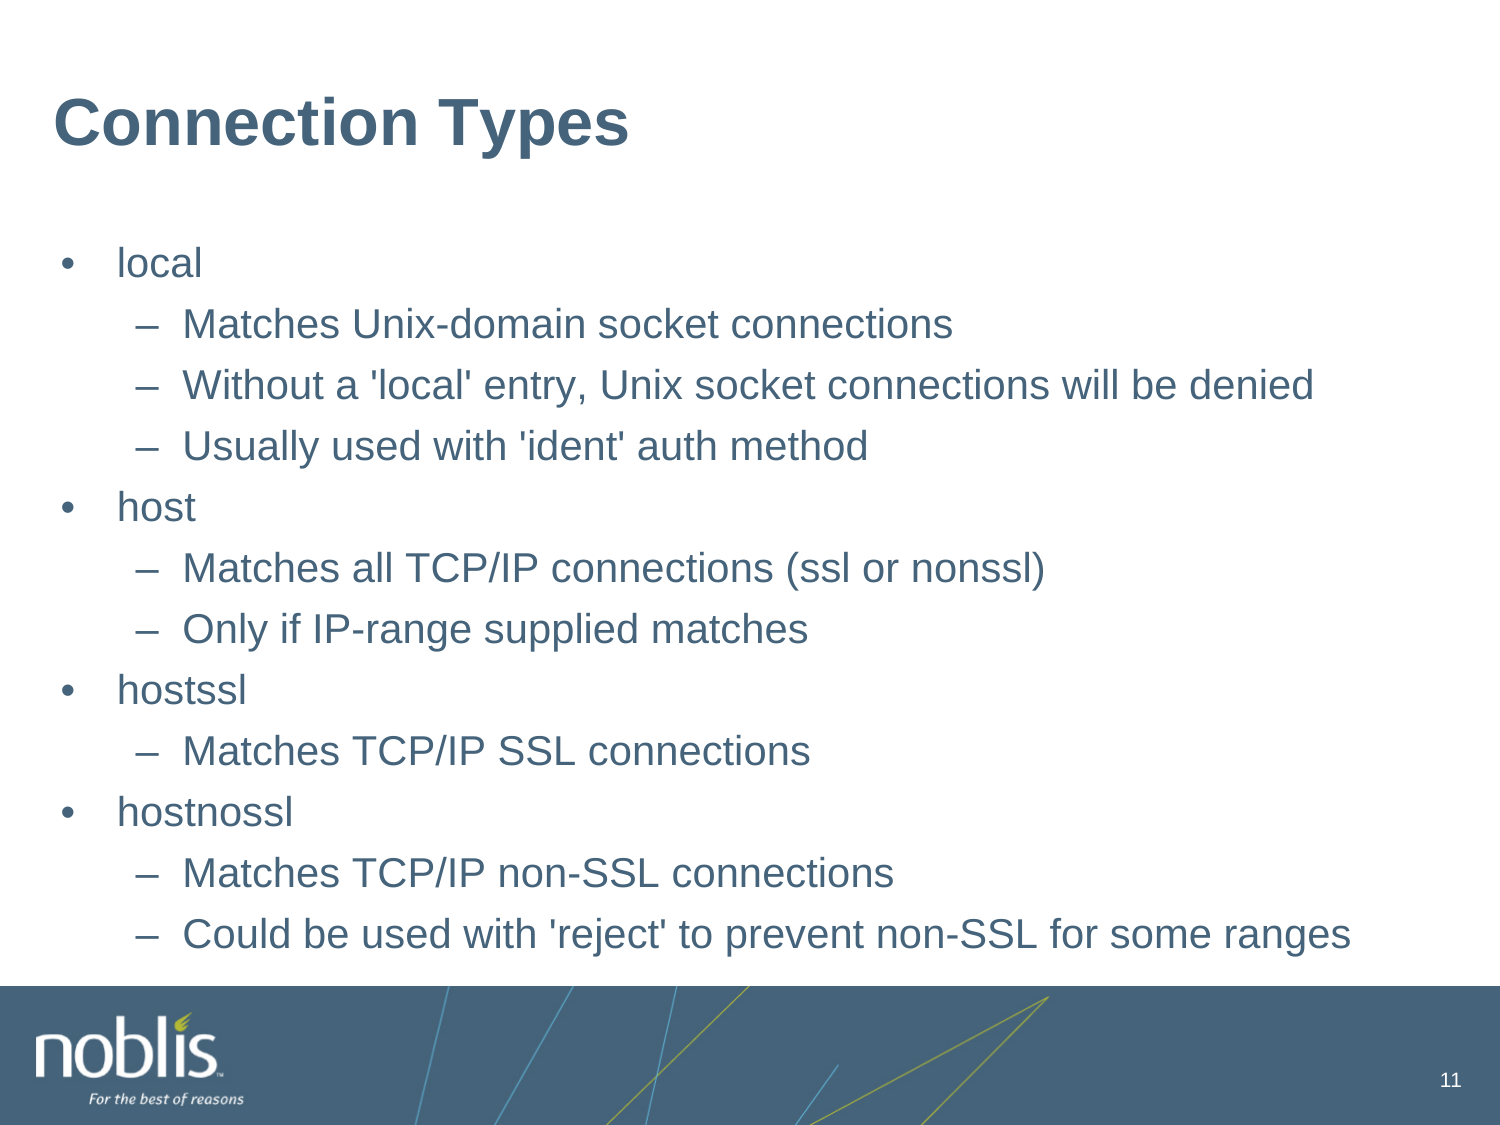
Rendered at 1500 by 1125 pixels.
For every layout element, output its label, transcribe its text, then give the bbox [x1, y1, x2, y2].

title Connection Types [53, 38, 1438, 211]
list local Matches Unix-domain socket connections Without a 'local' entry, Unix socket connections will be denied Usually used with 'ident' auth method host Matches all TCP/IP connections (ssl or nonssl) Only if IP-range supplied matches hostssl Matches TCP/IP SSL connections hostnossl Matches TCP/IP non-SSL connections Could be used with 'reject' to prevent non-SSL for some ranges [60, 239, 1437, 968]
picture [0, 986, 1500, 1125]
